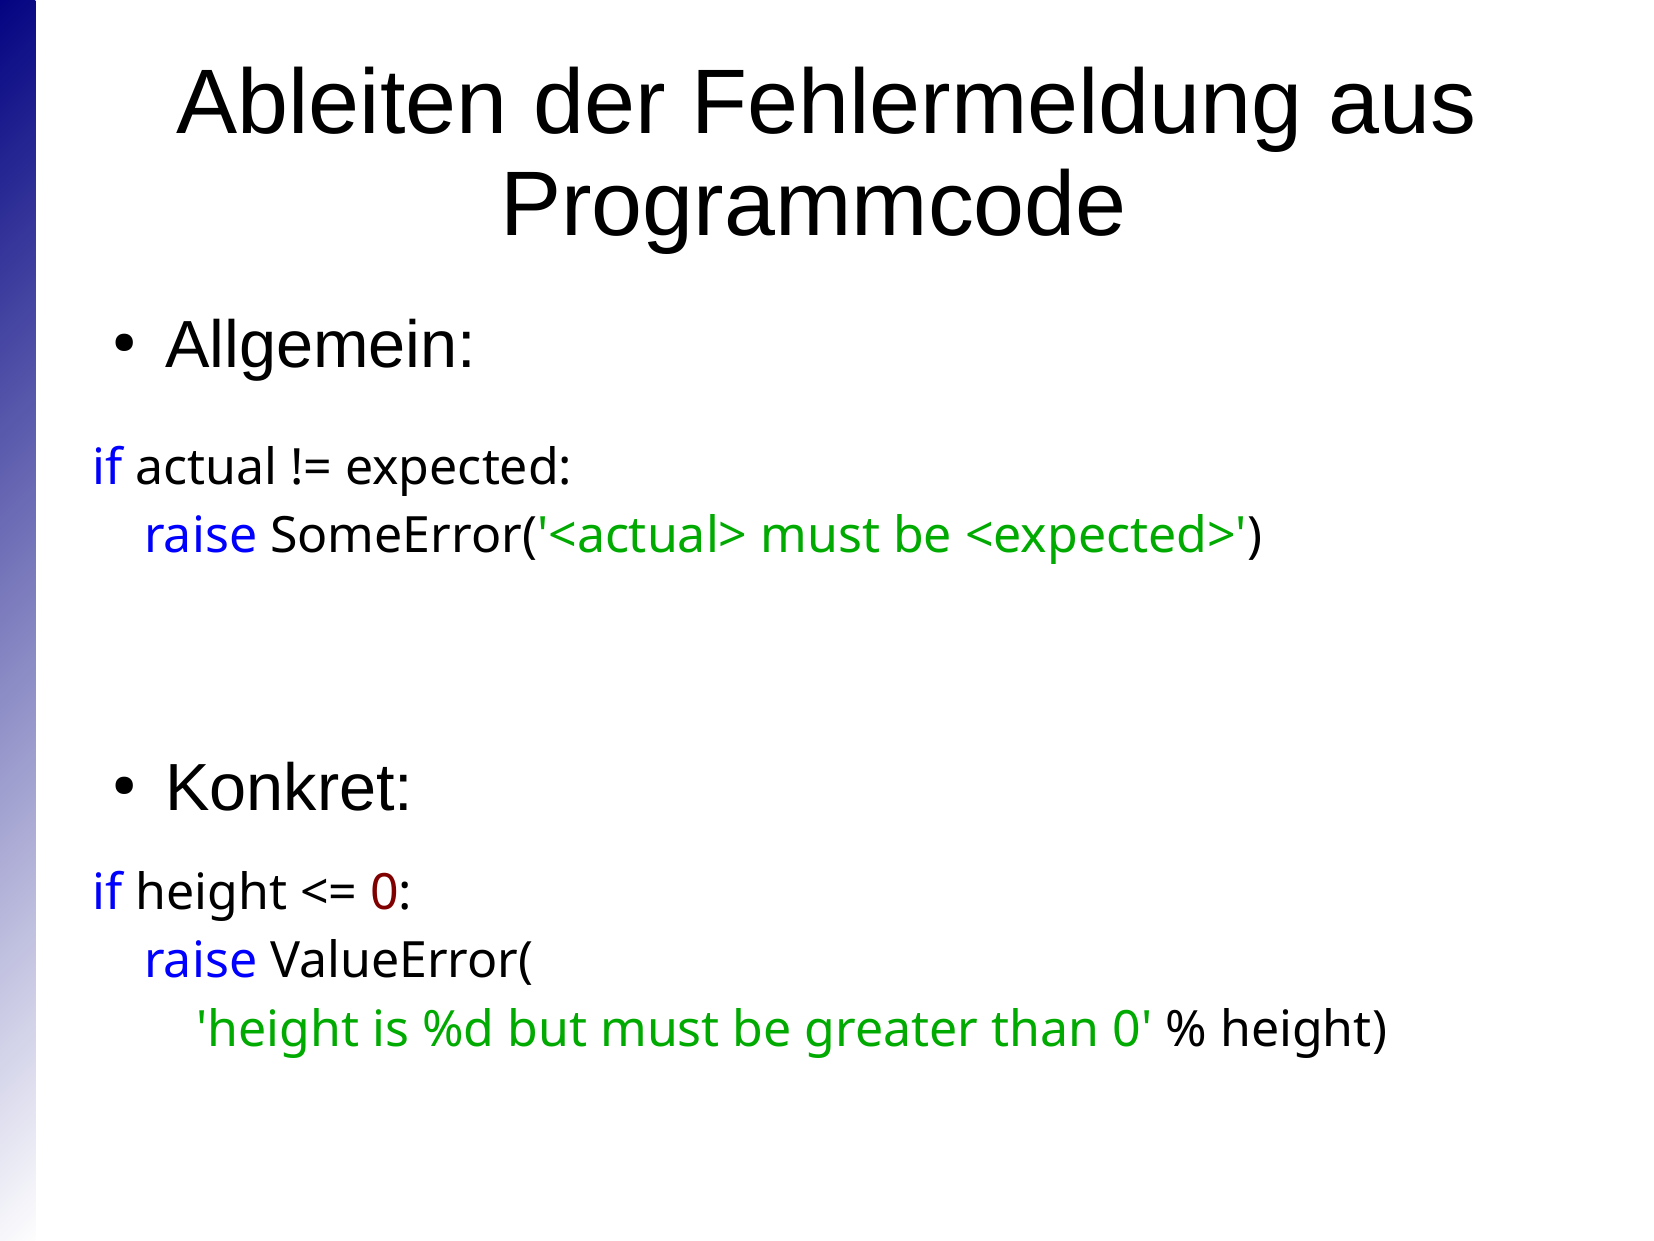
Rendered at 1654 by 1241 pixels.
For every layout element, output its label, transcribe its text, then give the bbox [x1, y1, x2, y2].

title Ableiten der Fehlermeldung aus Programmcode [82, 49, 1571, 257]
list Allgemein: [94, 307, 1583, 402]
text_box if height <= 0: raise ValueError( 'height is %d but must be greater than 0' % height) [77, 848, 1583, 1040]
text_box if actual != expected: raise SomeError('<actual> must be <expected>') [77, 423, 1394, 615]
list Konkret: [94, 750, 1583, 845]
